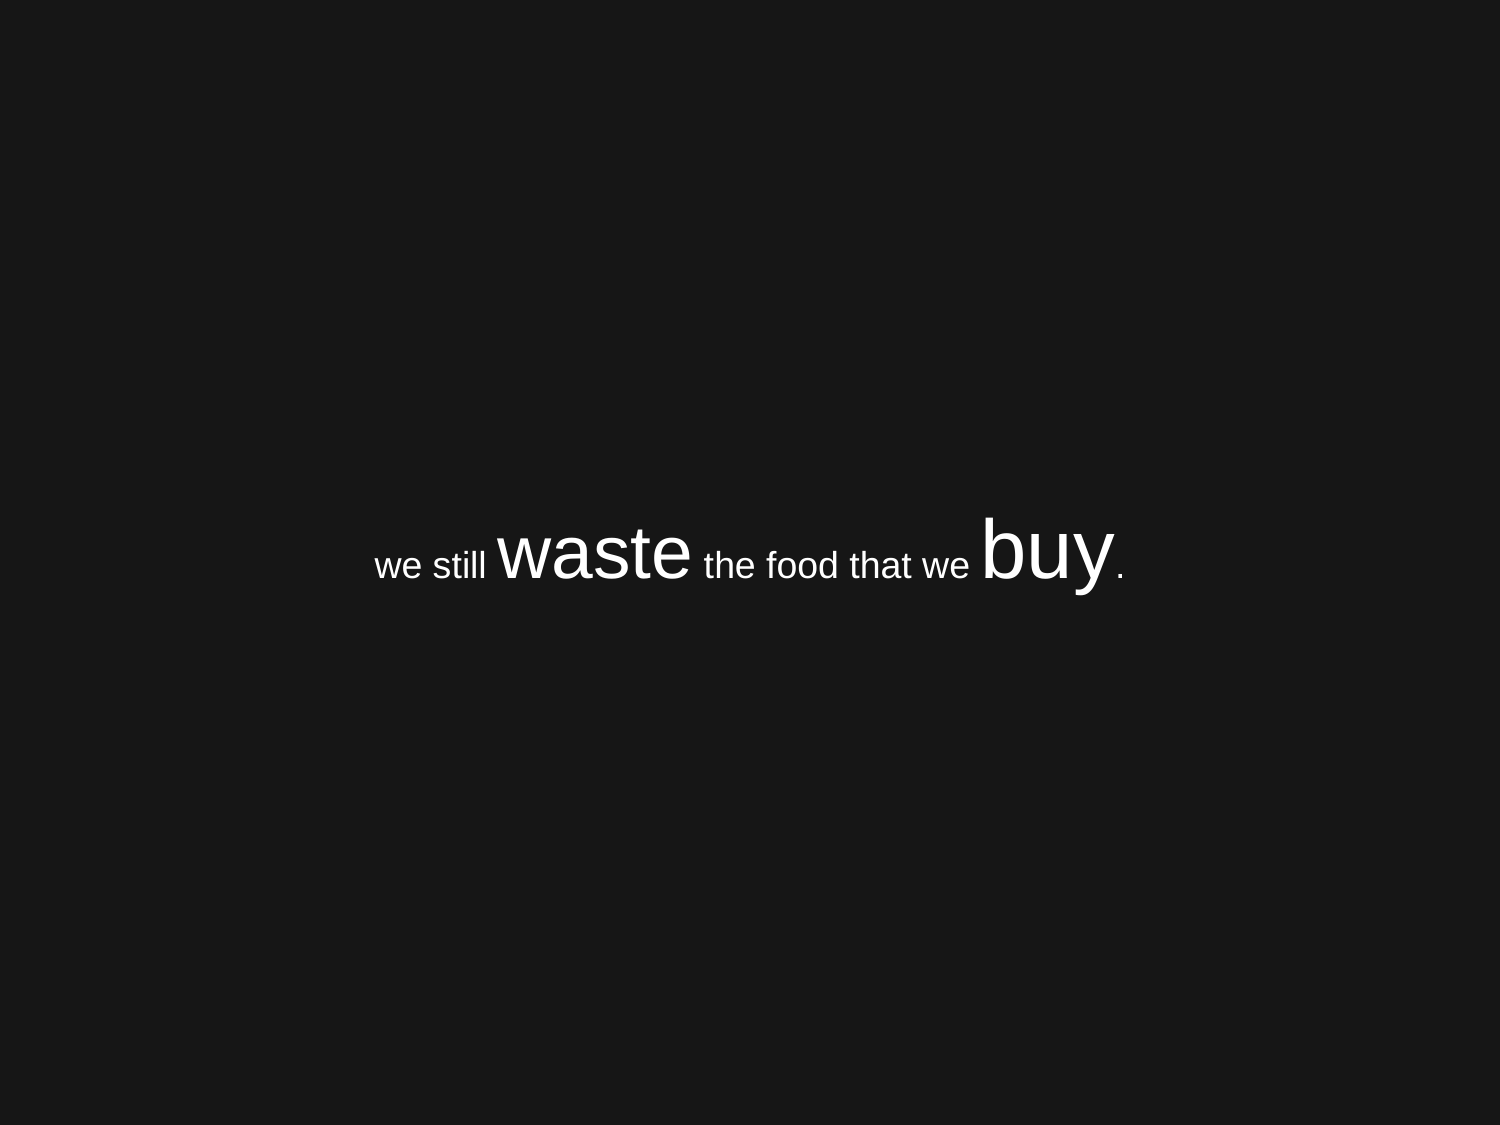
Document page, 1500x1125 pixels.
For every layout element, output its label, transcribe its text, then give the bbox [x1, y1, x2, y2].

text_box we still waste the food that we buy. [0, 487, 1500, 603]
